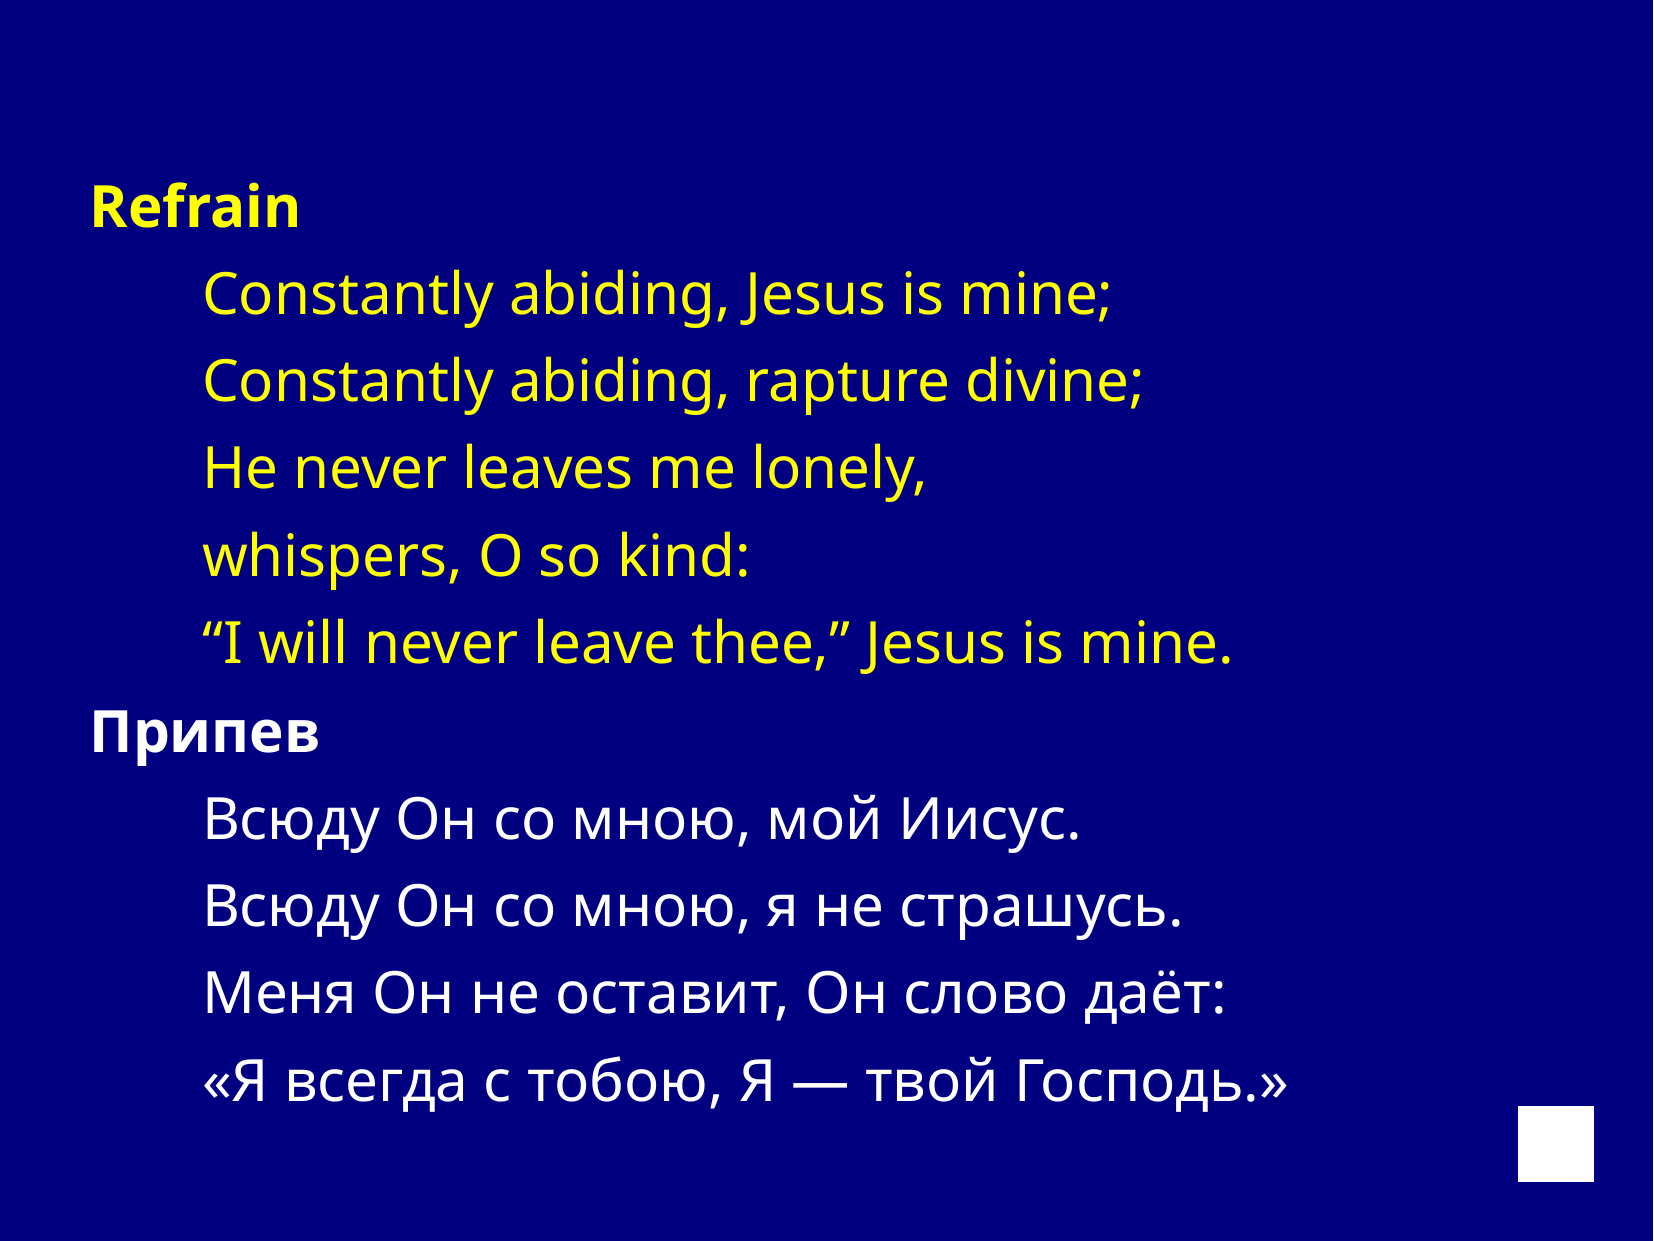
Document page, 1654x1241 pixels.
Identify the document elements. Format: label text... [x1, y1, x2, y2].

text_box [1518, 1106, 1594, 1182]
text_box Refrain Constantly abiding, Jesus is mine; Constantly abiding, rapture divine; He never leaves me lonely, whispers, O so kind: “I will never leave thee,” Jesus is mine. [75, 150, 1576, 675]
text_box Припев Всюду Он со мною, мой Иисус. Всюду Он со мною, я не страшусь. Меня Он не оставит, Он слово даёт: «Я всегда с тобою, Я — твой Господь.» [75, 675, 1576, 1163]
